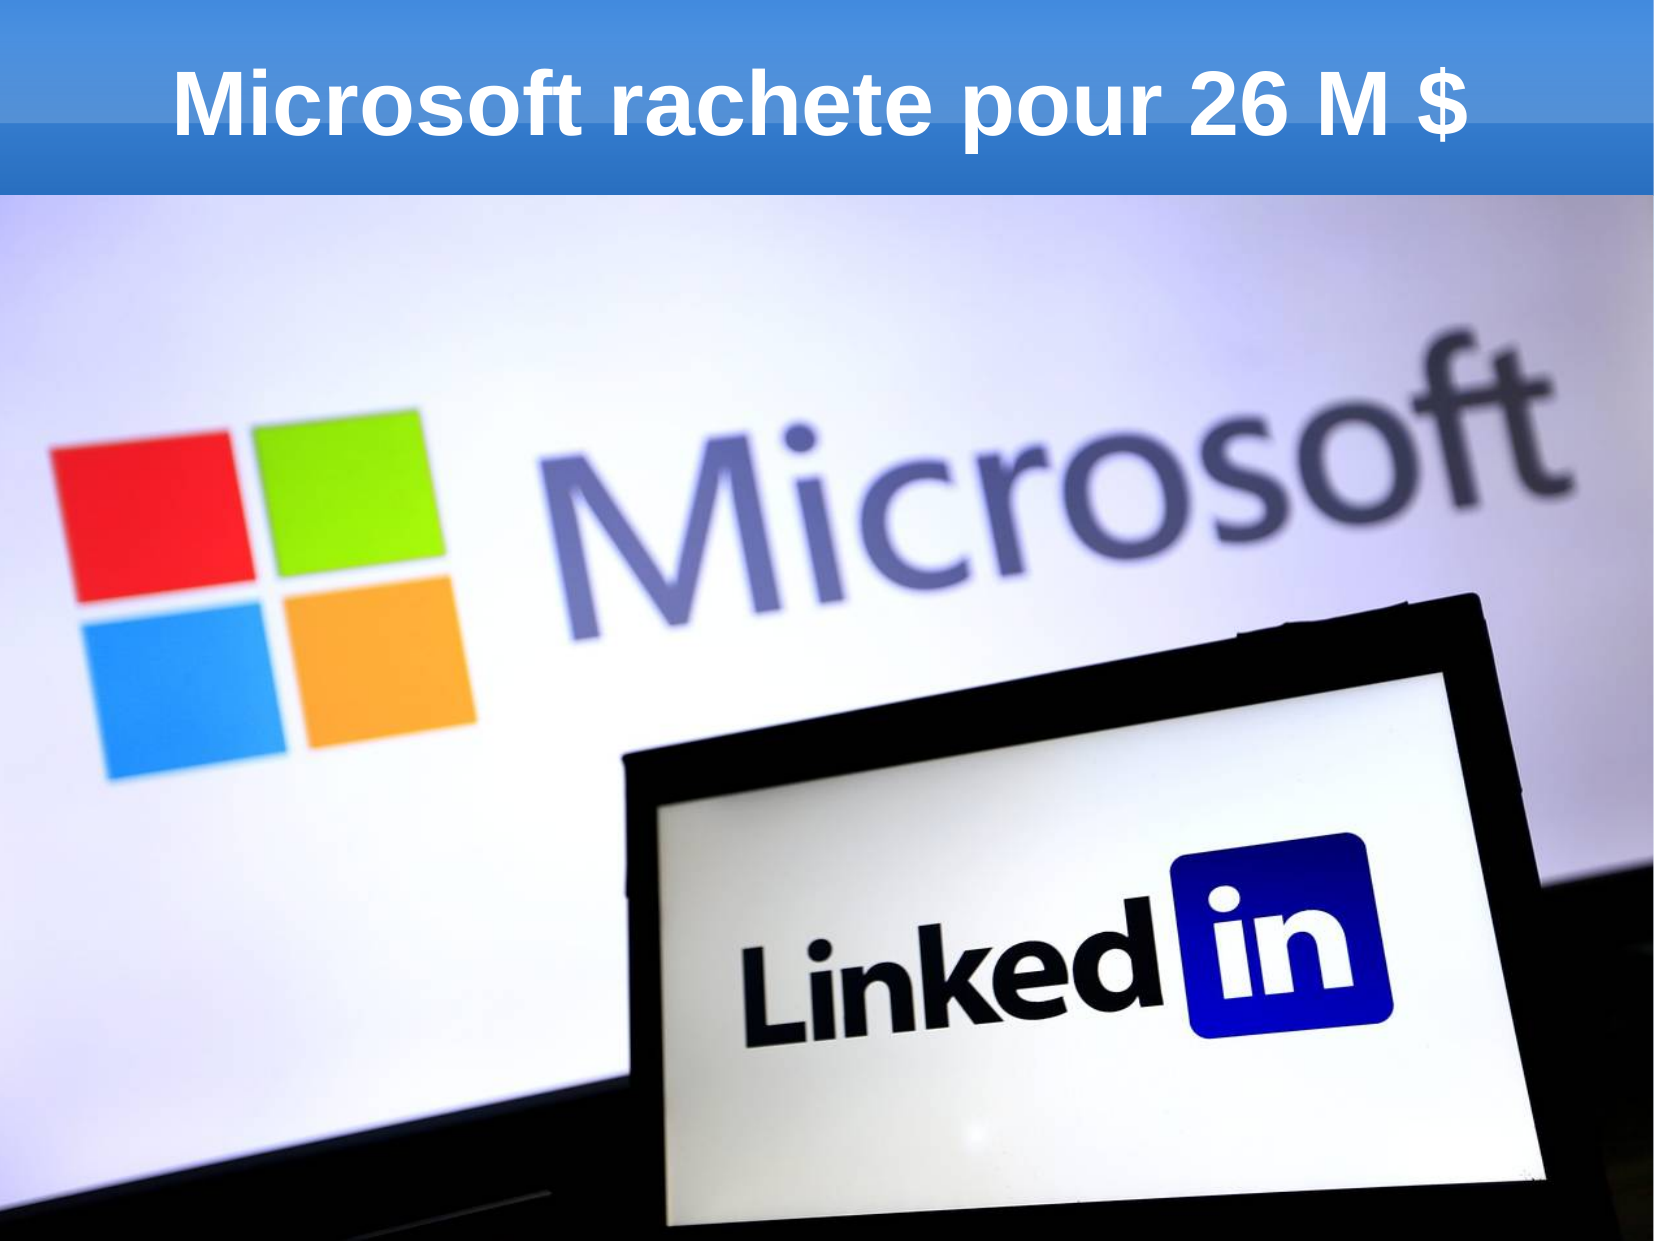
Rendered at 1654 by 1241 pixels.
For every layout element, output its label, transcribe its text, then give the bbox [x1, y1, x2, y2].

title Microsoft rachete pour 26 M $ [76, 0, 1565, 195]
picture [0, 0, 1654, 1241]
